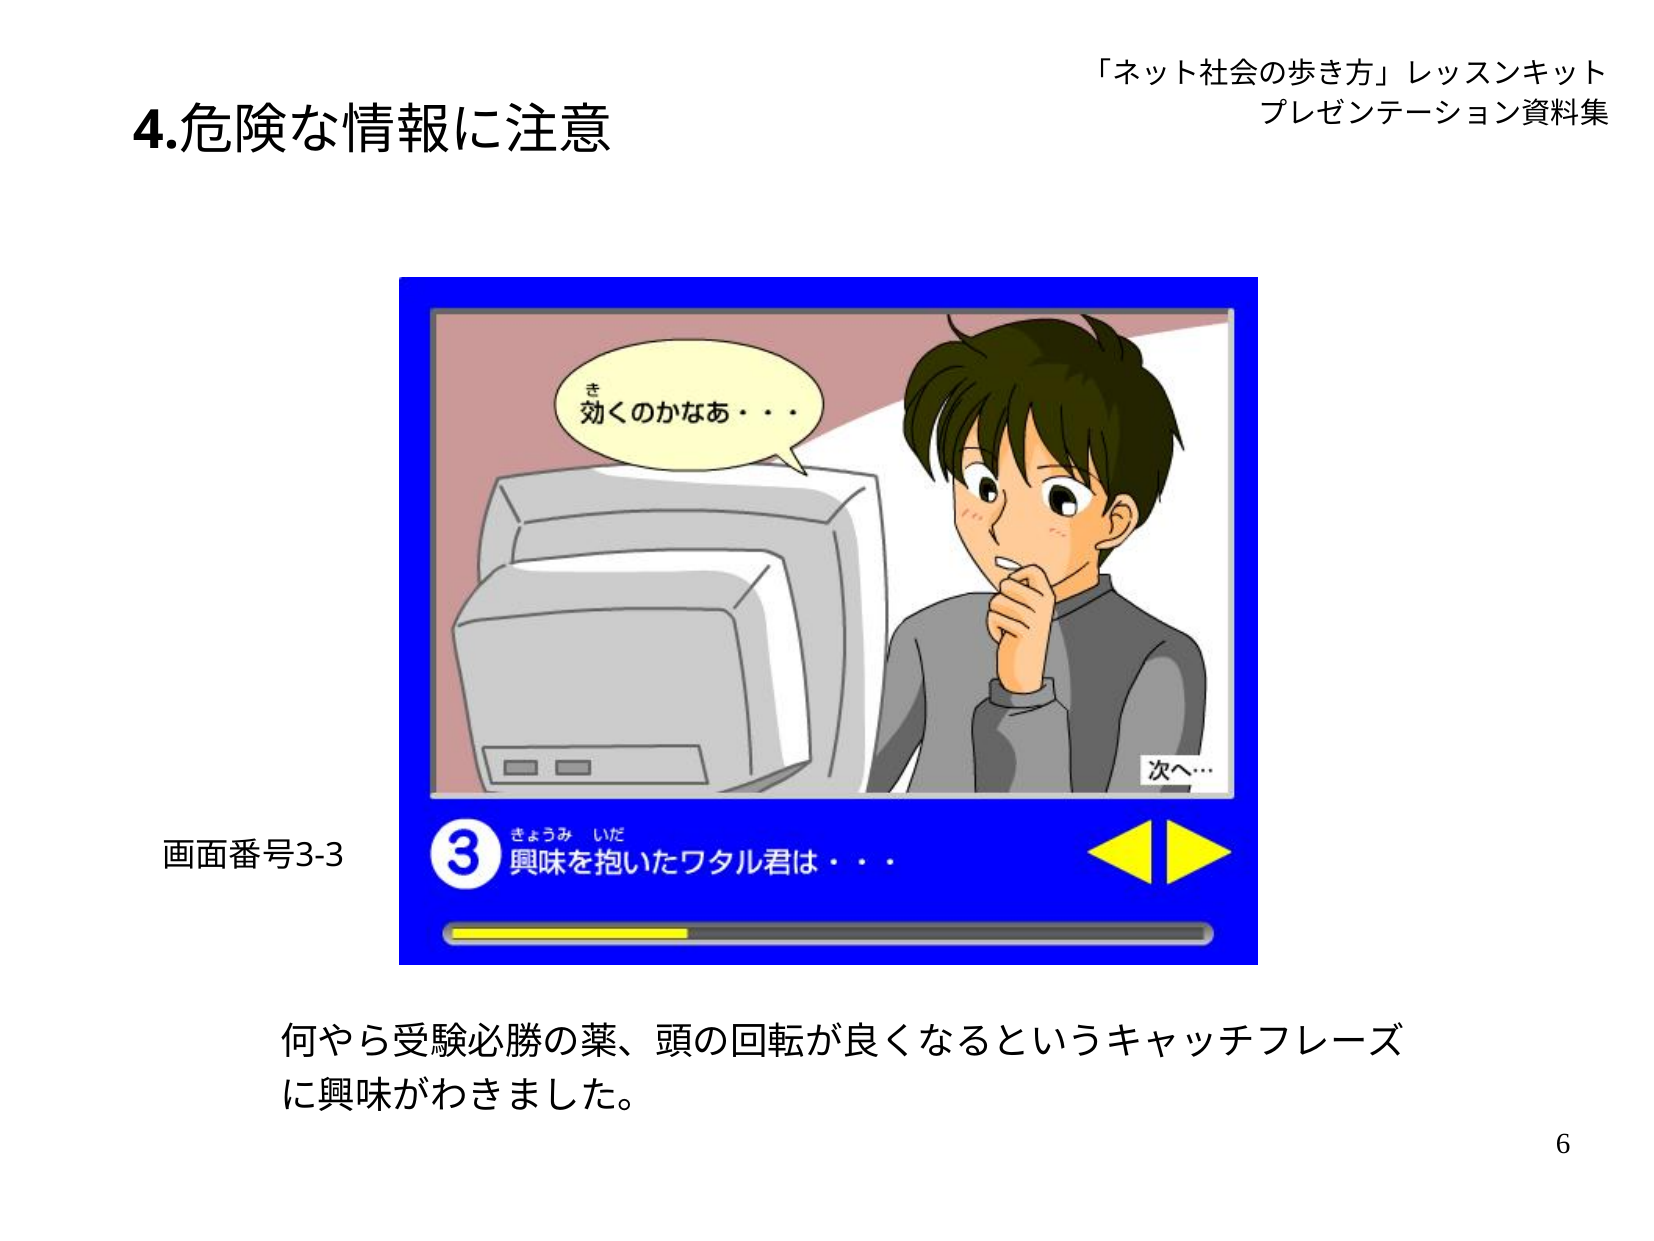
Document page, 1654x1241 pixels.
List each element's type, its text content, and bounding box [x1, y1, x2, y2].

text_box 何やら受験必勝の薬、頭の回転が良くなるというキャッチフレーズに興味がわきました。 [265, 1003, 1447, 1182]
text_box 画面番号3-3 [147, 826, 384, 882]
text_box 4.危険な情報に注意 [118, 88, 1093, 169]
text_box 「ネット社会の歩き方」レッスンキット プレゼンテーション資料集 [1062, 44, 1625, 139]
picture [399, 277, 1258, 965]
